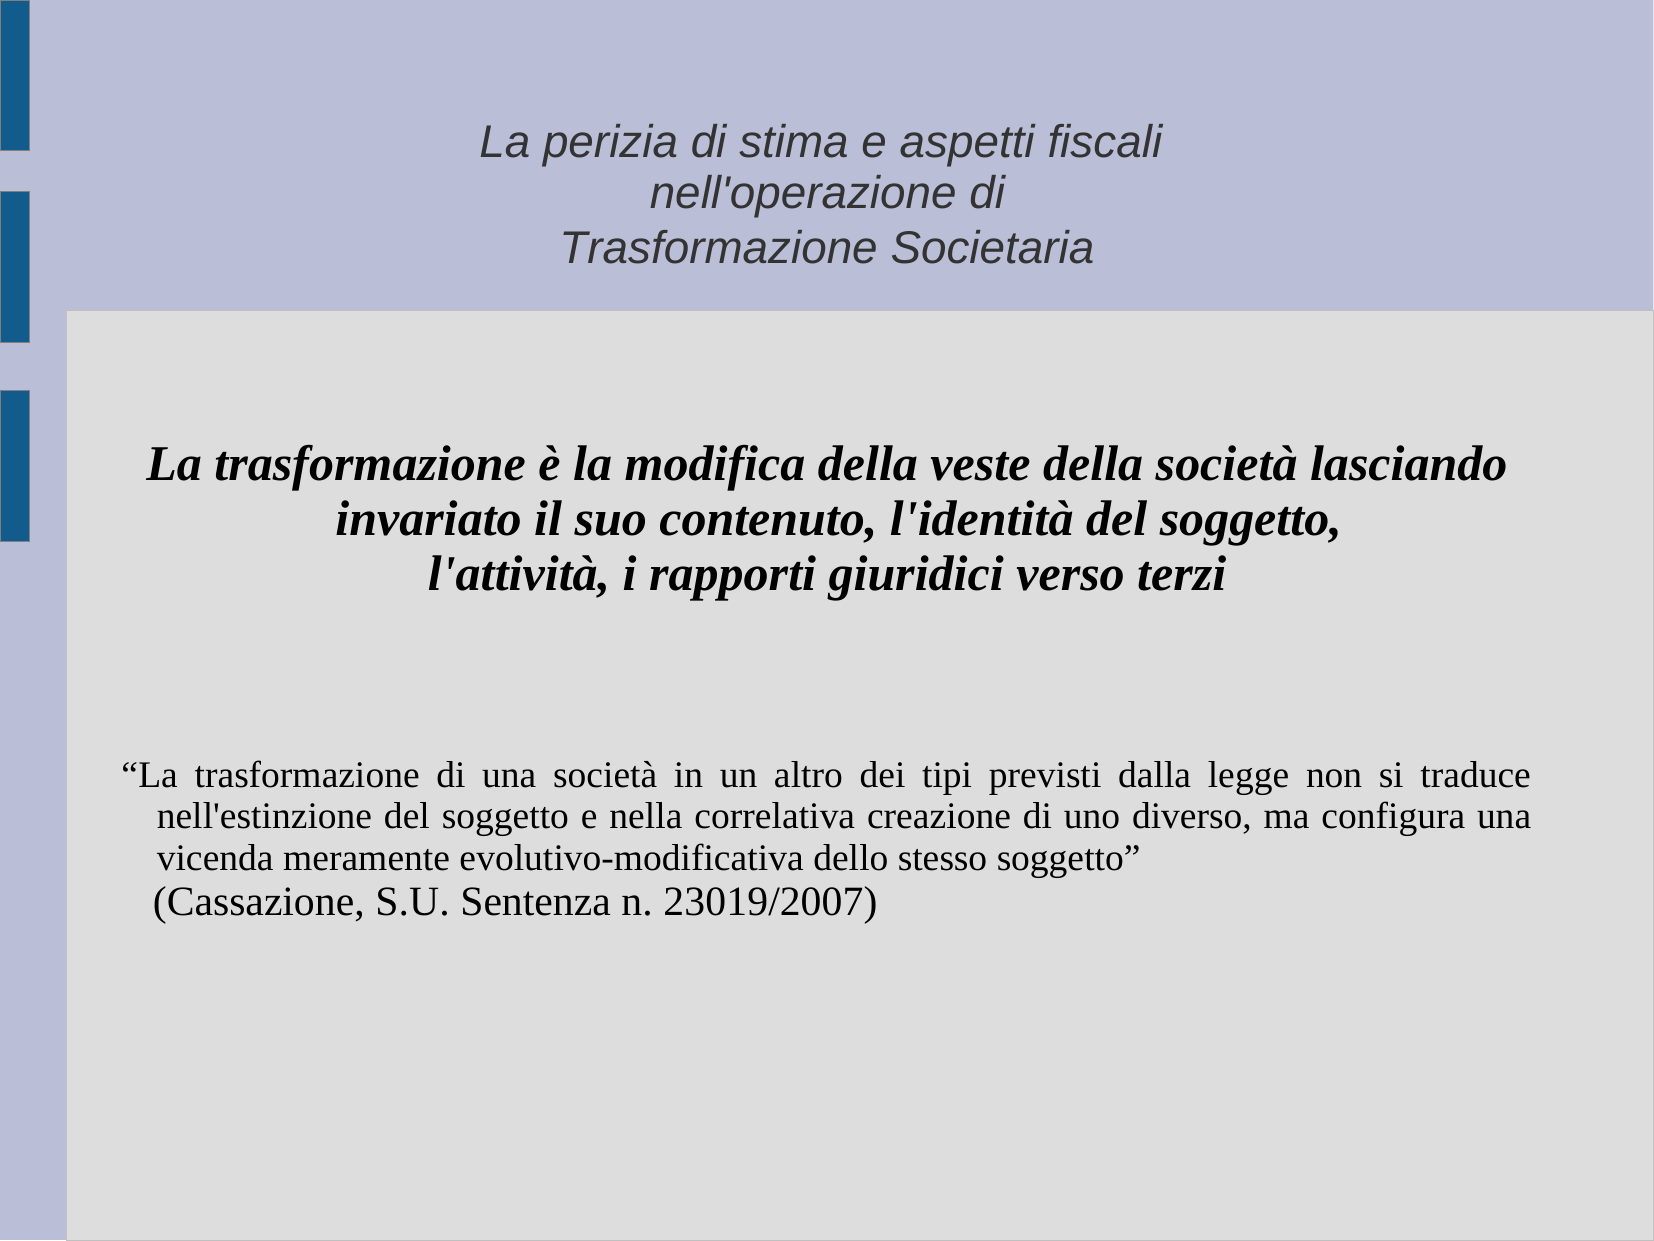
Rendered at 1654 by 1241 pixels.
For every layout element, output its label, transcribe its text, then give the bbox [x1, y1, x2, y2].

subtitle La trasformazione è la modifica della veste della società lasciando invariato il suo contenuto, l'identità del soggetto, l'attività, i rapporti giuridici verso terzi “La trasformazione di una società in un altro dei tipi previsti dalla legge non si traduce nell'estinzione del soggetto e nella correlativa creazione di uno diverso, ma configura una vicenda meramente evolutivo-modificativa dello stesso soggetto” (Cassazione, S.U. Sentenza n. 23019/2007) [121, 344, 1534, 1127]
title La perizia di stima e aspetti fiscali nell'operazione di Trasformazione Societaria [121, 115, 1534, 274]
